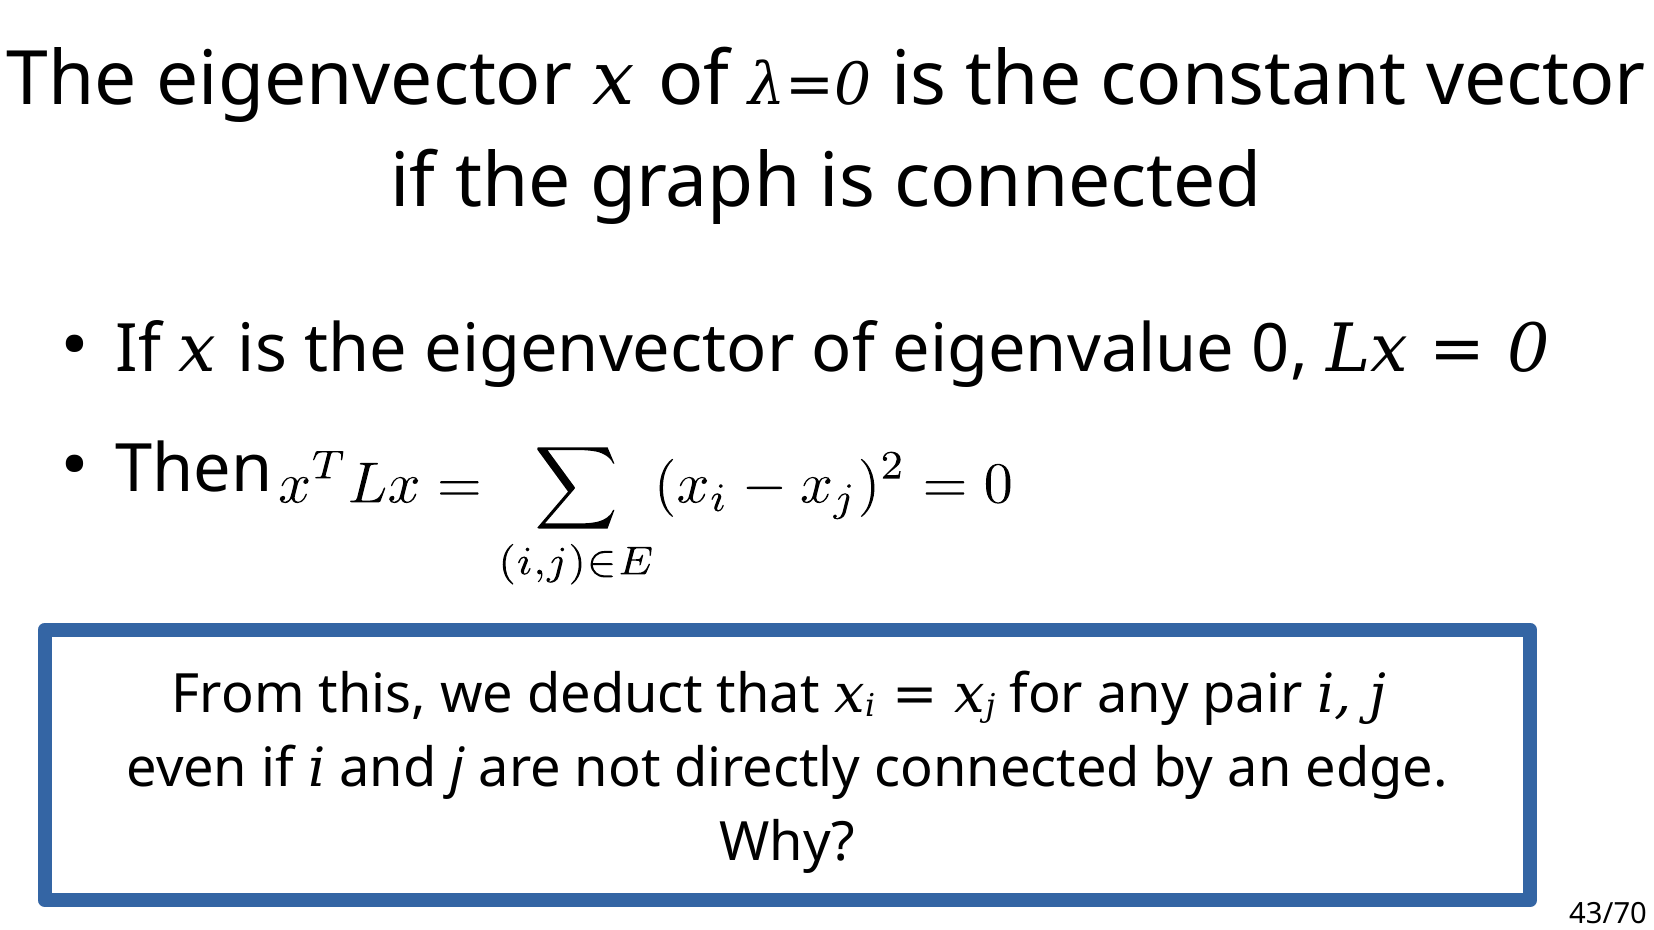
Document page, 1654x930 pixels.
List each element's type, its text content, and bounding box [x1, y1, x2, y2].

text_box From this, we deduct that xi = xj for any pair i, j even if i and j are not directly connected by an edge. Why? [45, 630, 1531, 901]
title The eigenvector x of λ=0 is the constant vector if the graph is connected [0, 0, 1653, 254]
text_box [279, 447, 1011, 585]
list If x is the eigenvector of eigenvalue 0, Lx = 0 Then [45, 300, 1591, 886]
